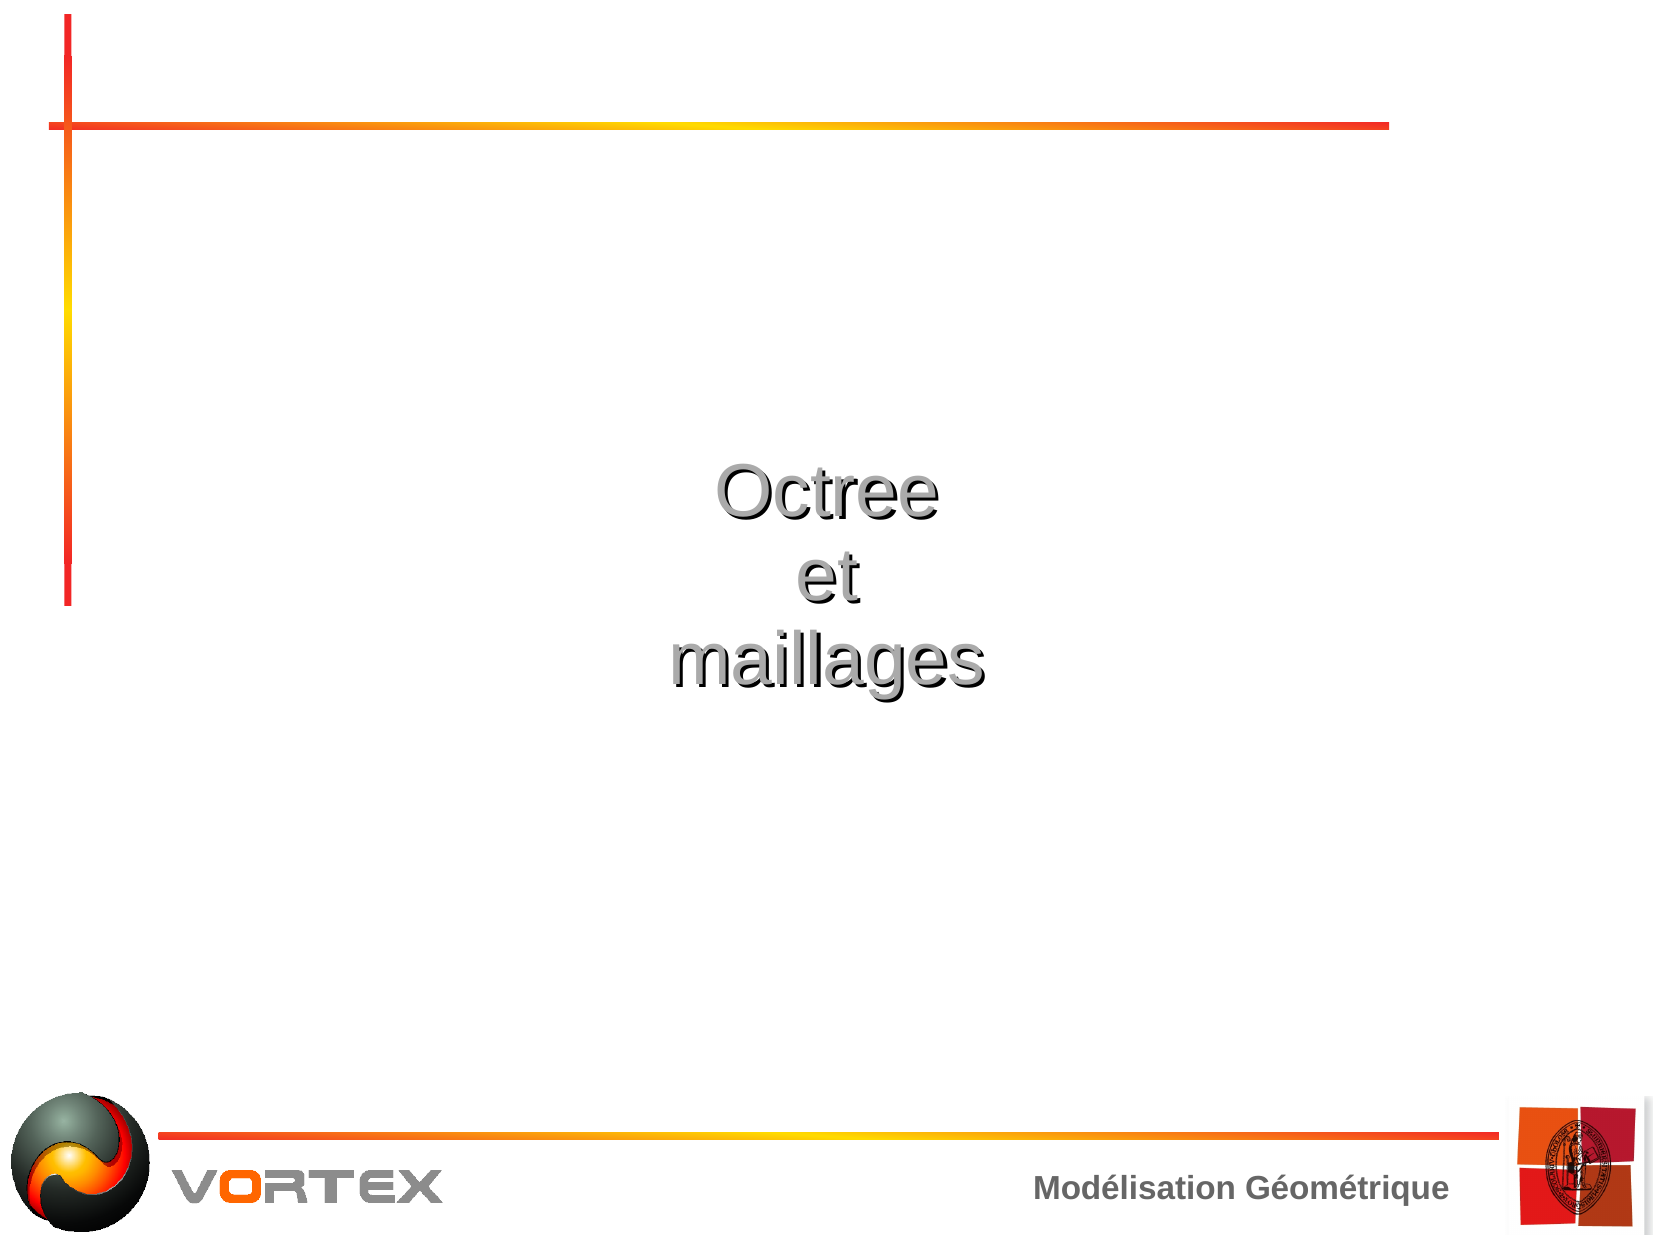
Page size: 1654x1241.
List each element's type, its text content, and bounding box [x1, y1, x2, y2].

title Octree et maillages [0, 435, 1654, 713]
picture [1505, 1096, 1653, 1235]
picture [11, 1092, 443, 1232]
